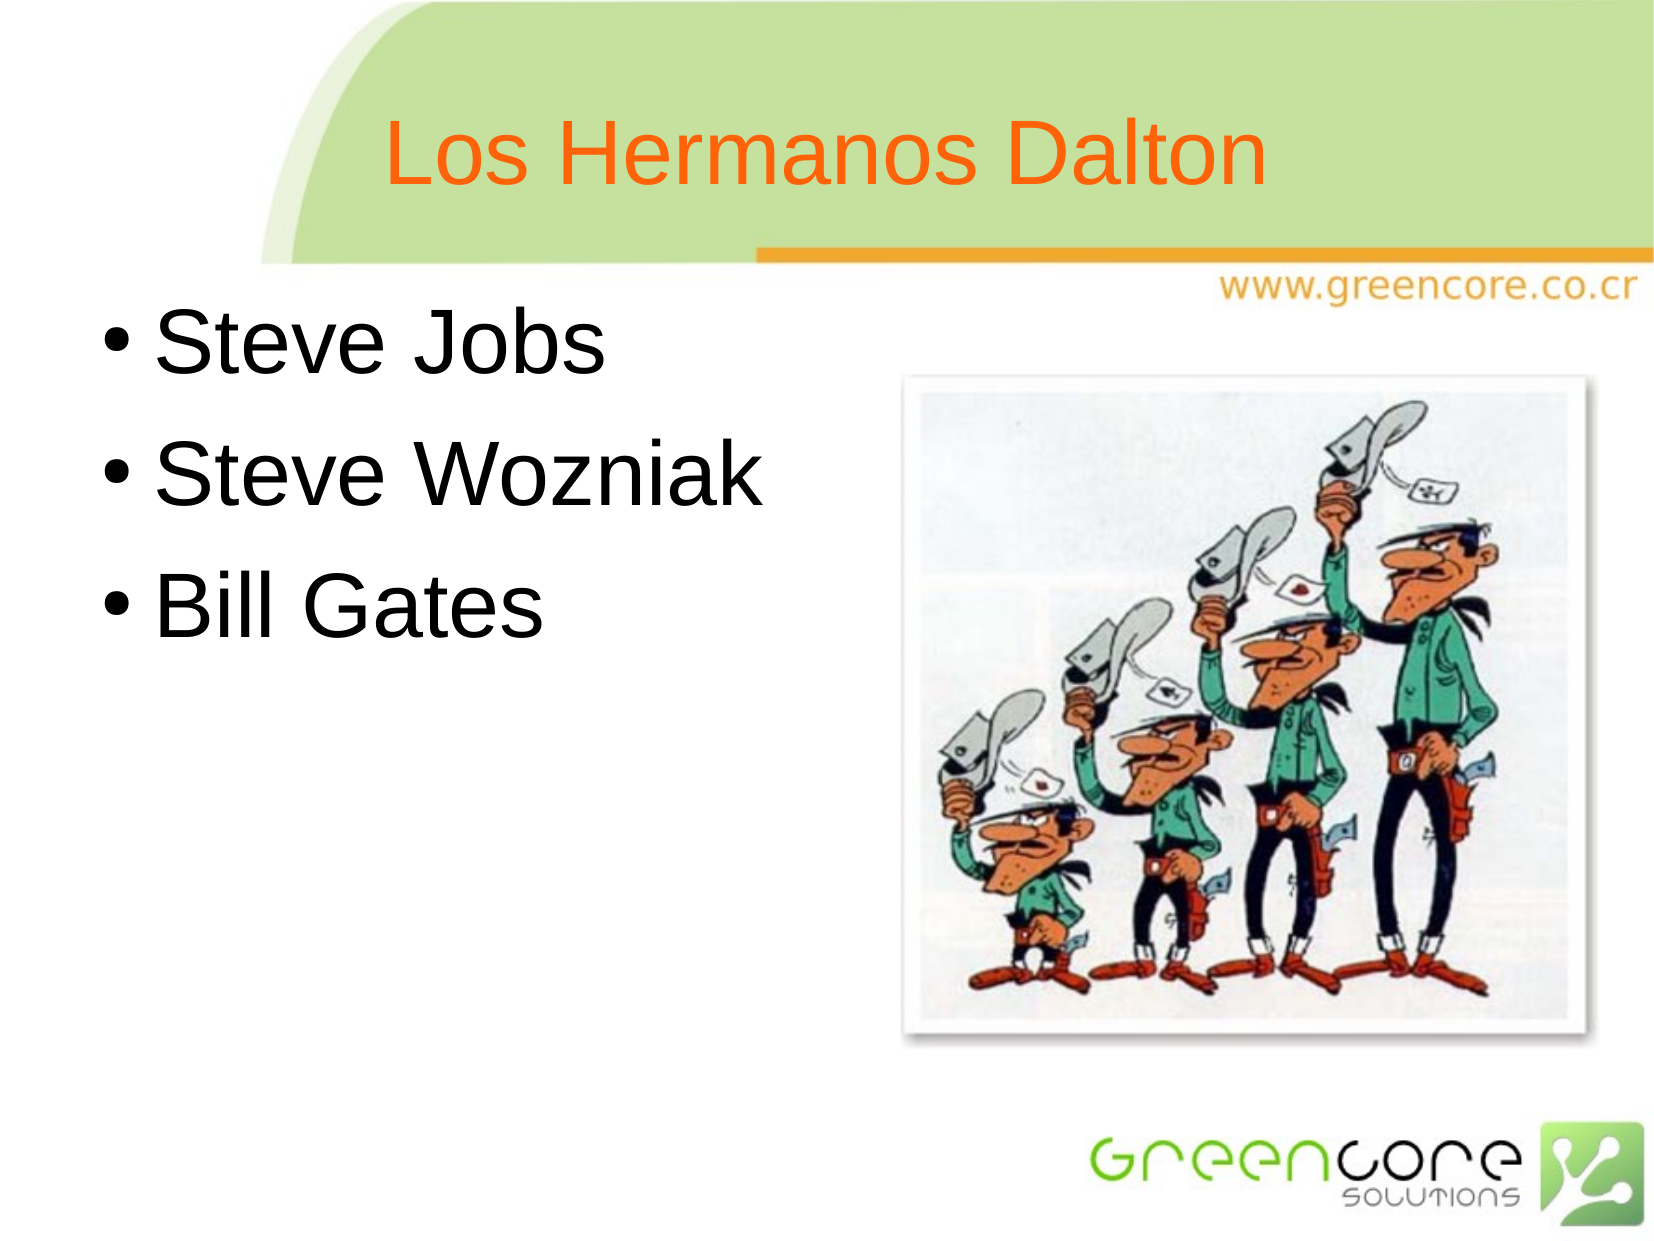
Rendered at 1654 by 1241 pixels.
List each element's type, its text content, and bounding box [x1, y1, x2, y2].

list Steve Jobs Steve Wozniak Bill Gates [82, 290, 1571, 1094]
title Los Hermanos Dalton [82, 56, 1571, 250]
picture [0, 0, 1654, 1241]
